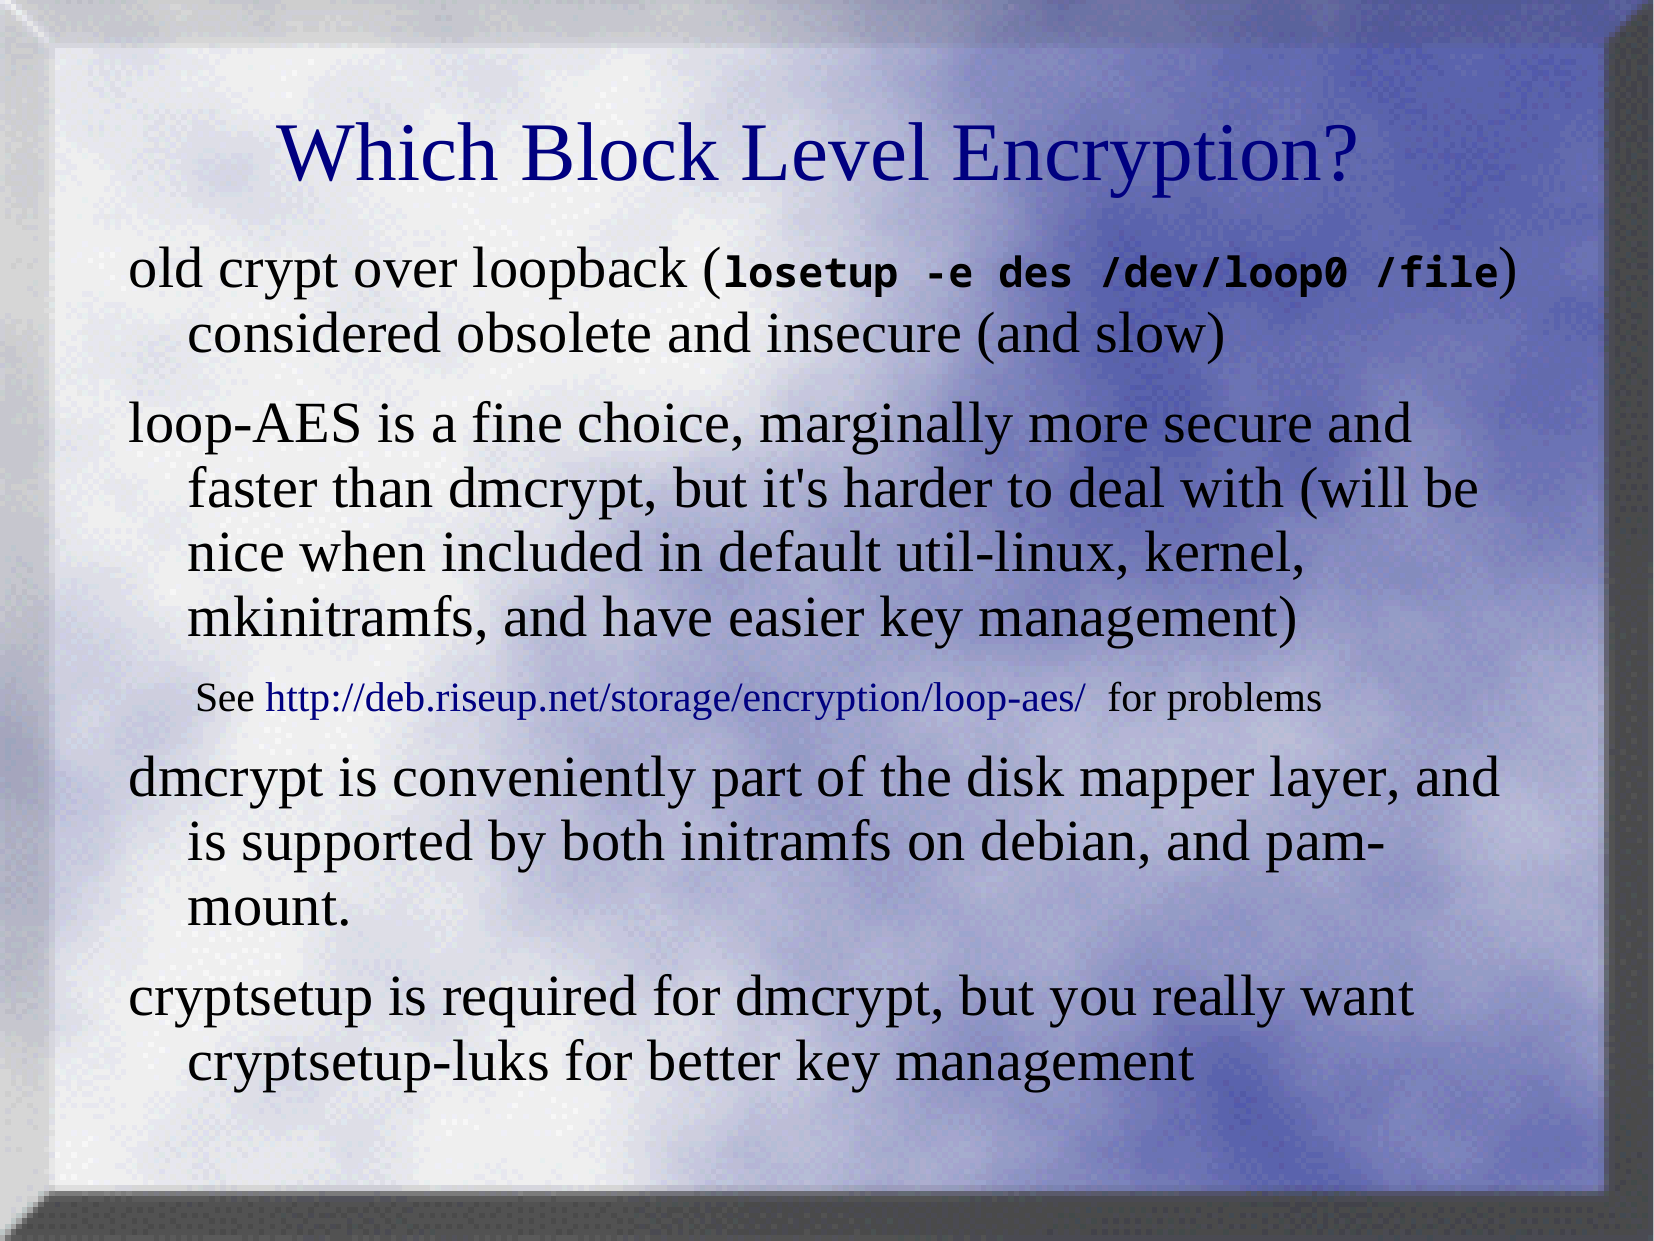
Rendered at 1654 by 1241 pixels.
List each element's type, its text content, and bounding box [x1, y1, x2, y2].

title Which Block Level Encryption? [199, 98, 1439, 206]
list old crypt over loopback (losetup -e des /dev/loop0 /file) considered obsolete and insecure (and slow) loop-AES is a fine choice, marginally more secure and faster than dmcrypt, but it's harder to deal with (will be nice when included in default util-linux, kernel, mkinitramfs, and have easier key management) See http://deb.riseup.net/storage/encryption/loop-aes/ for problems dmcrypt is conveniently part of the disk mapper layer, and is supported by both initramfs on debian, and pam-mount. cryptsetup is required for dmcrypt, but you really want cryptsetup-luks for better key management [128, 235, 1541, 1163]
picture [0, 0, 1654, 1241]
